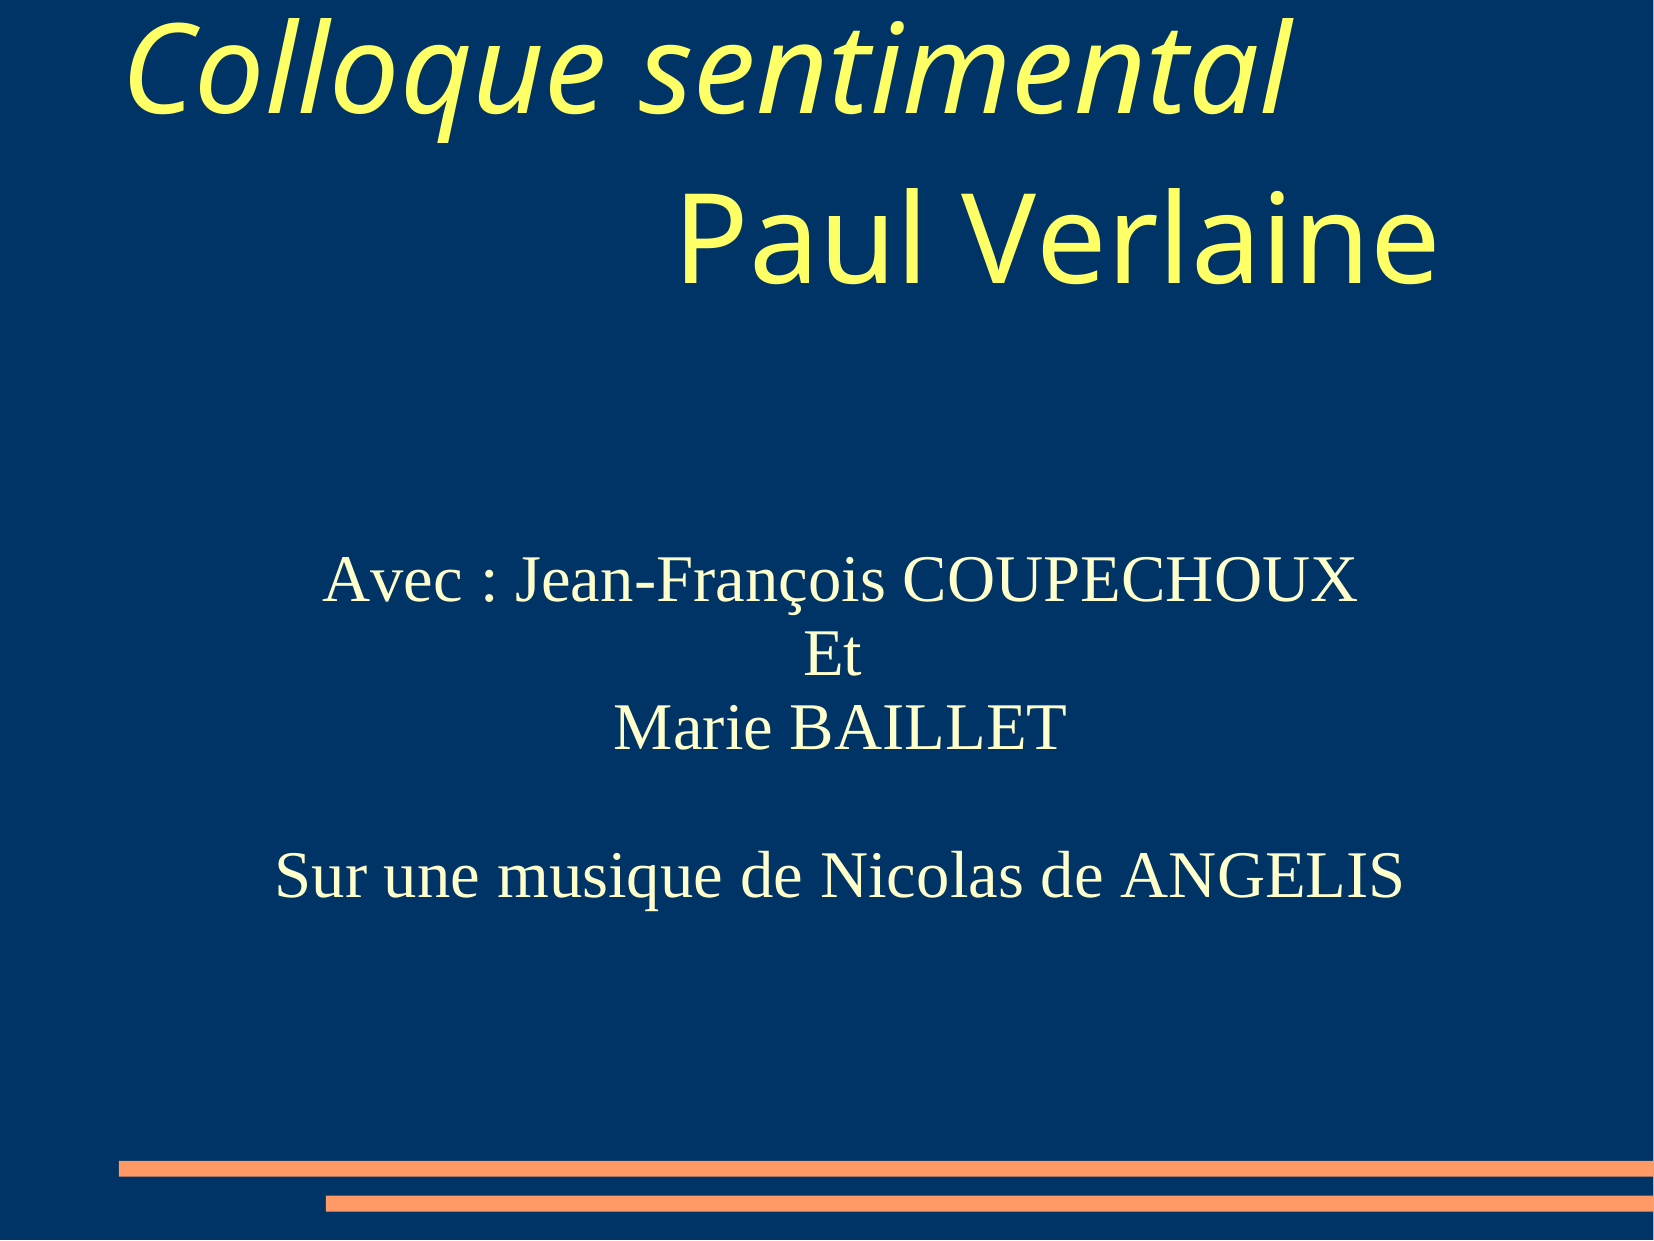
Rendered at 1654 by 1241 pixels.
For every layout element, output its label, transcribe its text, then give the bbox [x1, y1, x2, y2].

title Colloque sentimental Paul Verlaine [121, 0, 1534, 305]
subtitle Avec : Jean-François COUPECHOUX Et Marie BAILLET Sur une musique de Nicolas de ANGELIS [121, 322, 1561, 1132]
